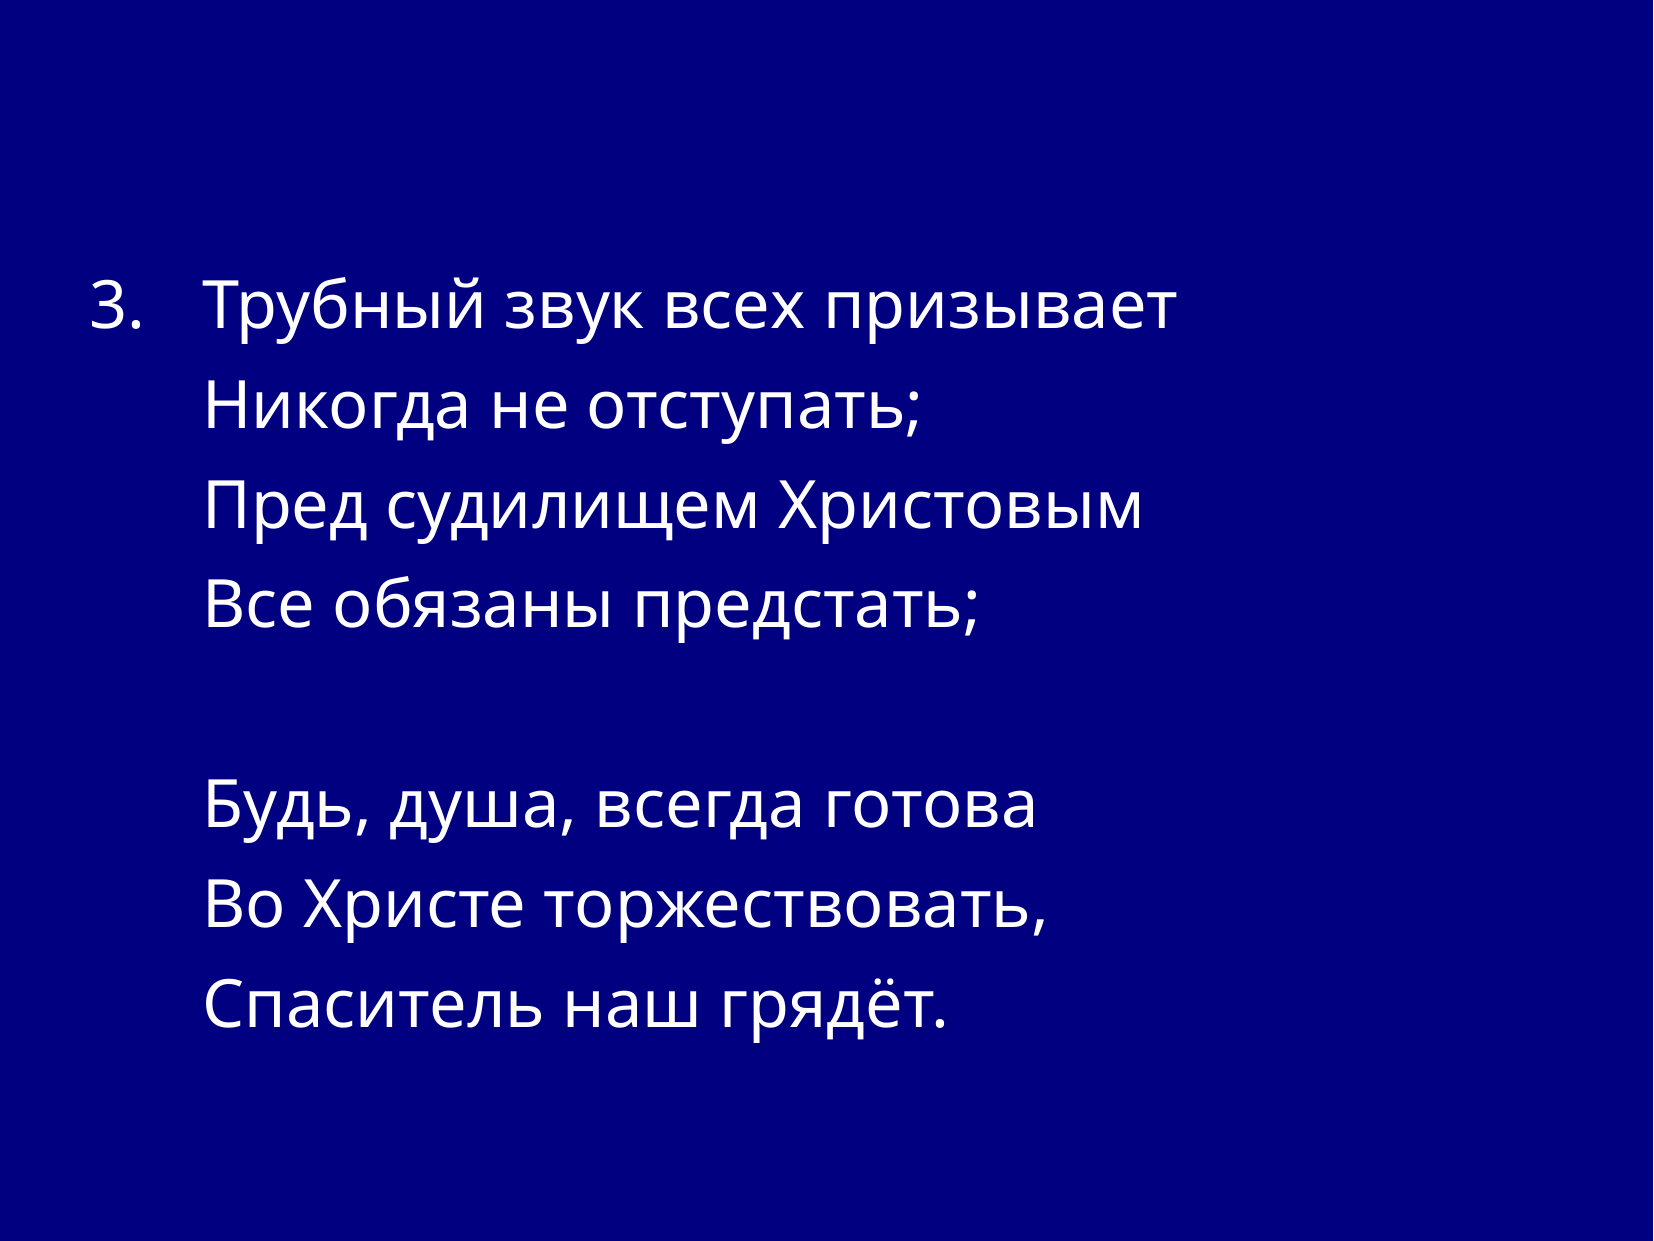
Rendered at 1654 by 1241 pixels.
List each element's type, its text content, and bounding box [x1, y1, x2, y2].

text_box 3. Трубный звук всех призывает Никогда не отступать; Пред судилищем Христовым Все обязаны предстать; Будь, душа, всегда готова Во Христе торжествовать, Спаситель наш грядёт. [75, 150, 1576, 1163]
